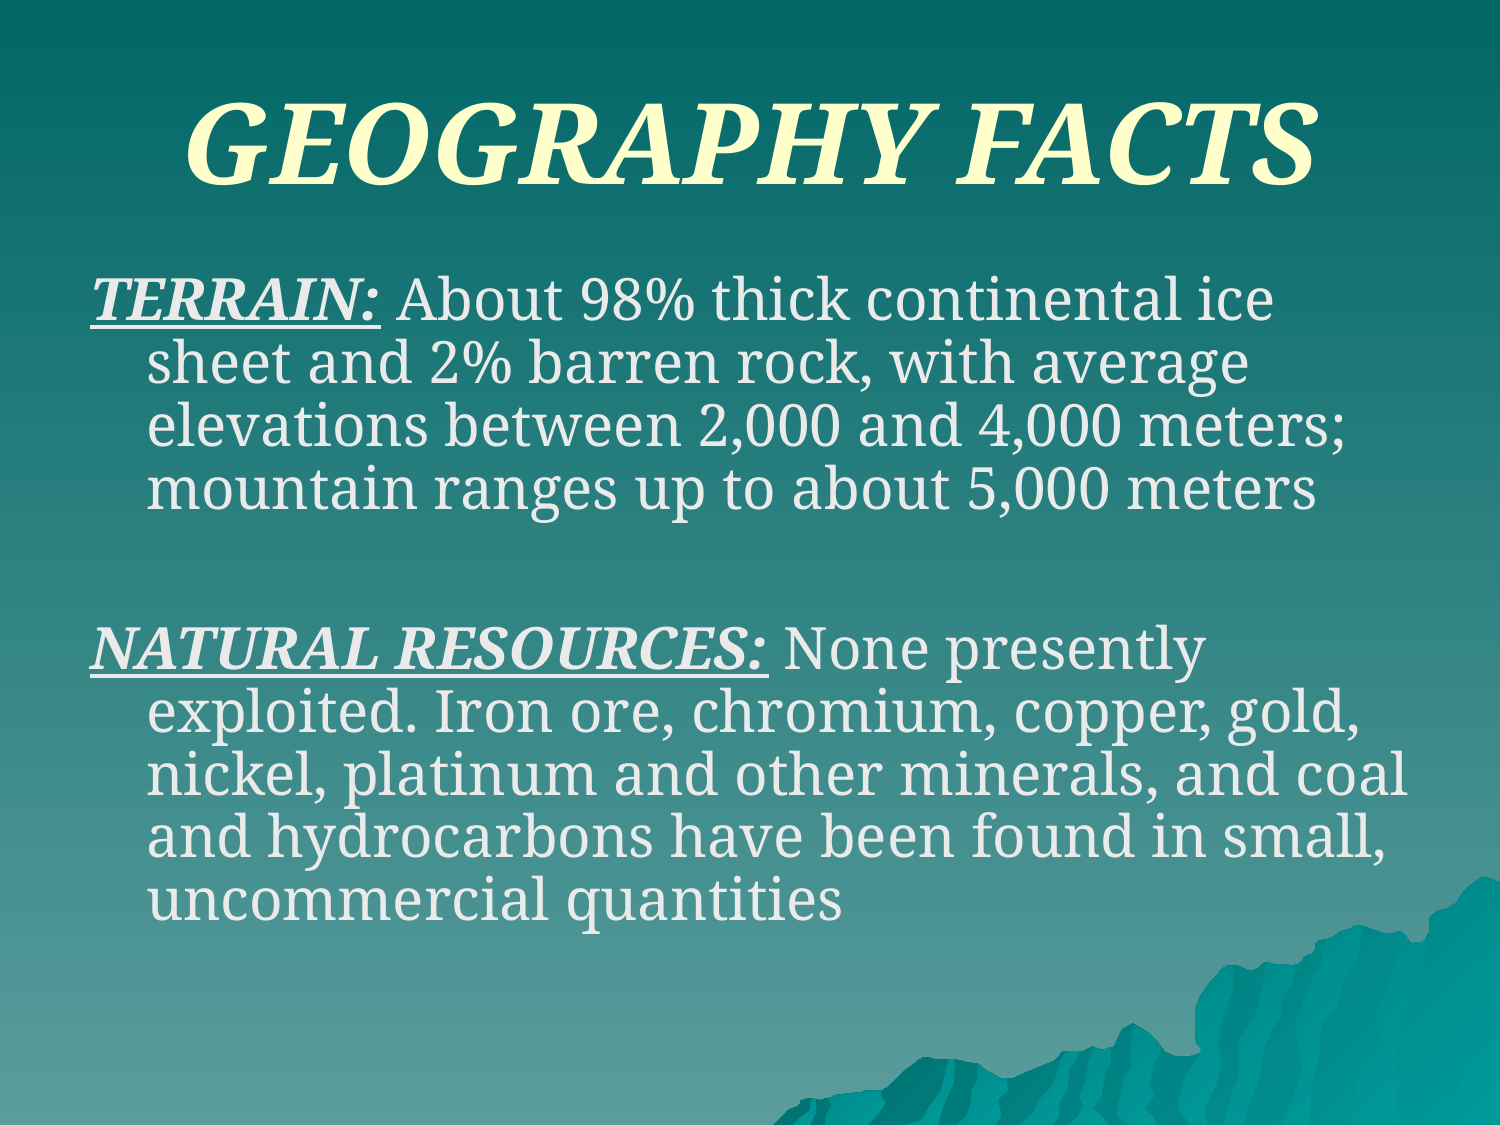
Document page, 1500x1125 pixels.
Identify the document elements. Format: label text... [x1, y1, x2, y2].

list TERRAIN: About 98% thick continental ice sheet and 2% barren rock, with average elevations between 2,000 and 4,000 meters; mountain ranges up to about 5,000 meters NATURAL RESOURCES: None presently exploited. Iron ore, chromium, copper, gold, nickel, platinum and other minerals, and coal and hydrocarbons have been found in small, uncommercial quantities [75, 262, 1425, 1006]
title GEOGRAPHY FACTS [75, 45, 1425, 233]
